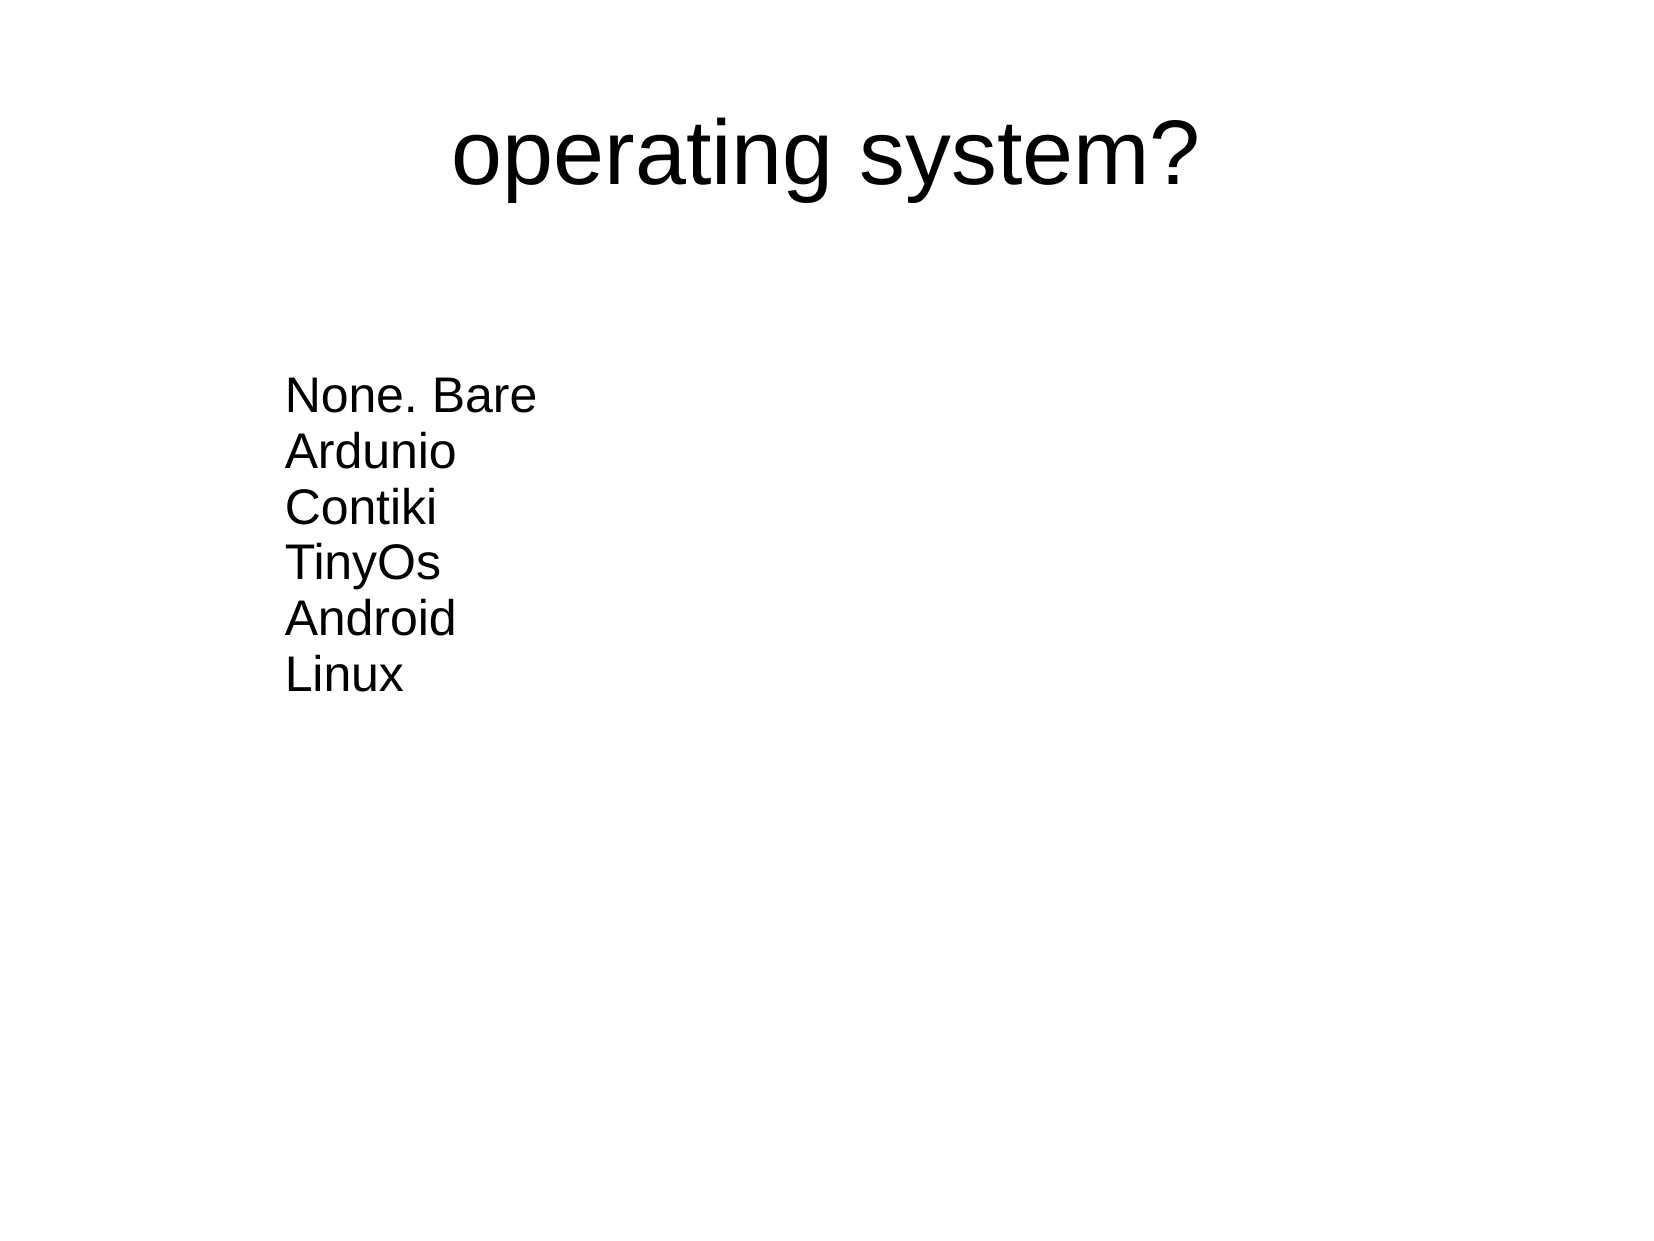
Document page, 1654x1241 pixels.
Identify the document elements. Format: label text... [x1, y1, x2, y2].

text_box None. Bare Ardunio Contiki TinyOs Android Linux [270, 360, 1426, 755]
title operating system? [82, 49, 1571, 257]
